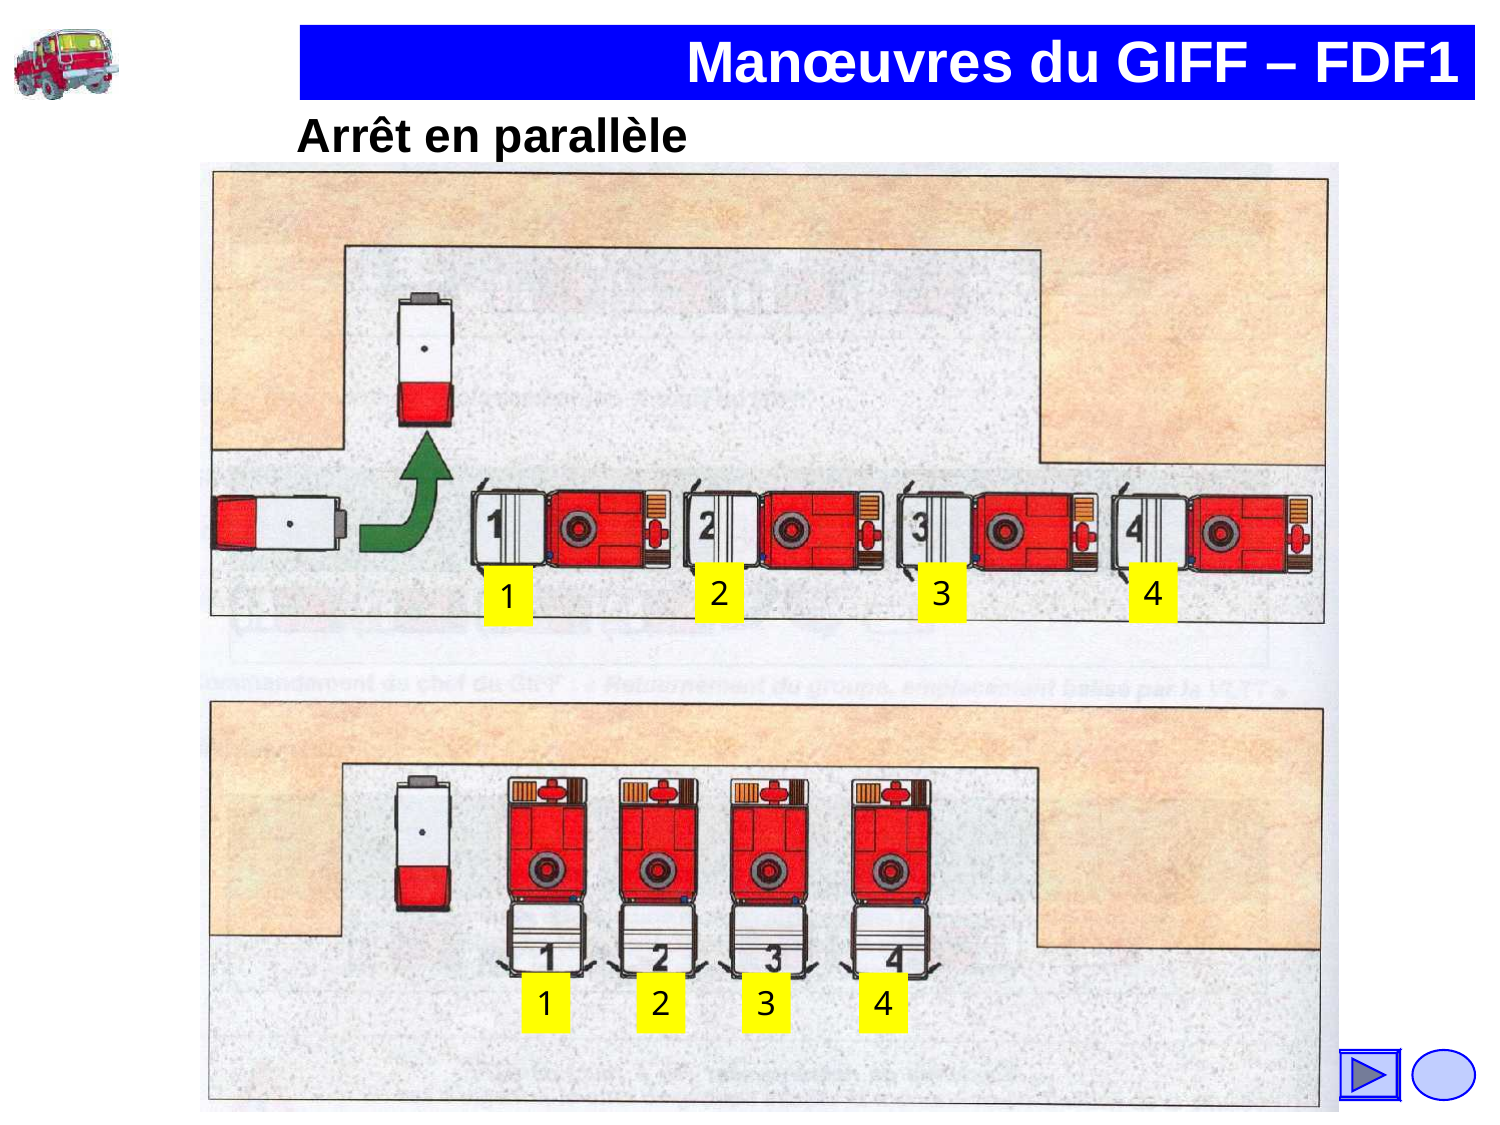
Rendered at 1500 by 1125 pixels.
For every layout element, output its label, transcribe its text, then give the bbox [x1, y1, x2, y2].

picture [14, 29, 119, 100]
text_box Arrêt en parallèle [282, 101, 704, 162]
text_box 1 [521, 972, 571, 1034]
text_box 4 [1128, 562, 1178, 624]
text_box 1 [484, 565, 533, 627]
text_box 2 [636, 972, 686, 1034]
text_box [1412, 1049, 1476, 1101]
text_box 3 [742, 972, 791, 1034]
text_box 4 [859, 972, 908, 1034]
text_box 3 [917, 562, 967, 624]
text_box 2 [695, 562, 744, 624]
text_box Manœuvres du GIFF – FDF1 [299, 24, 1475, 100]
picture [200, 162, 1339, 1112]
